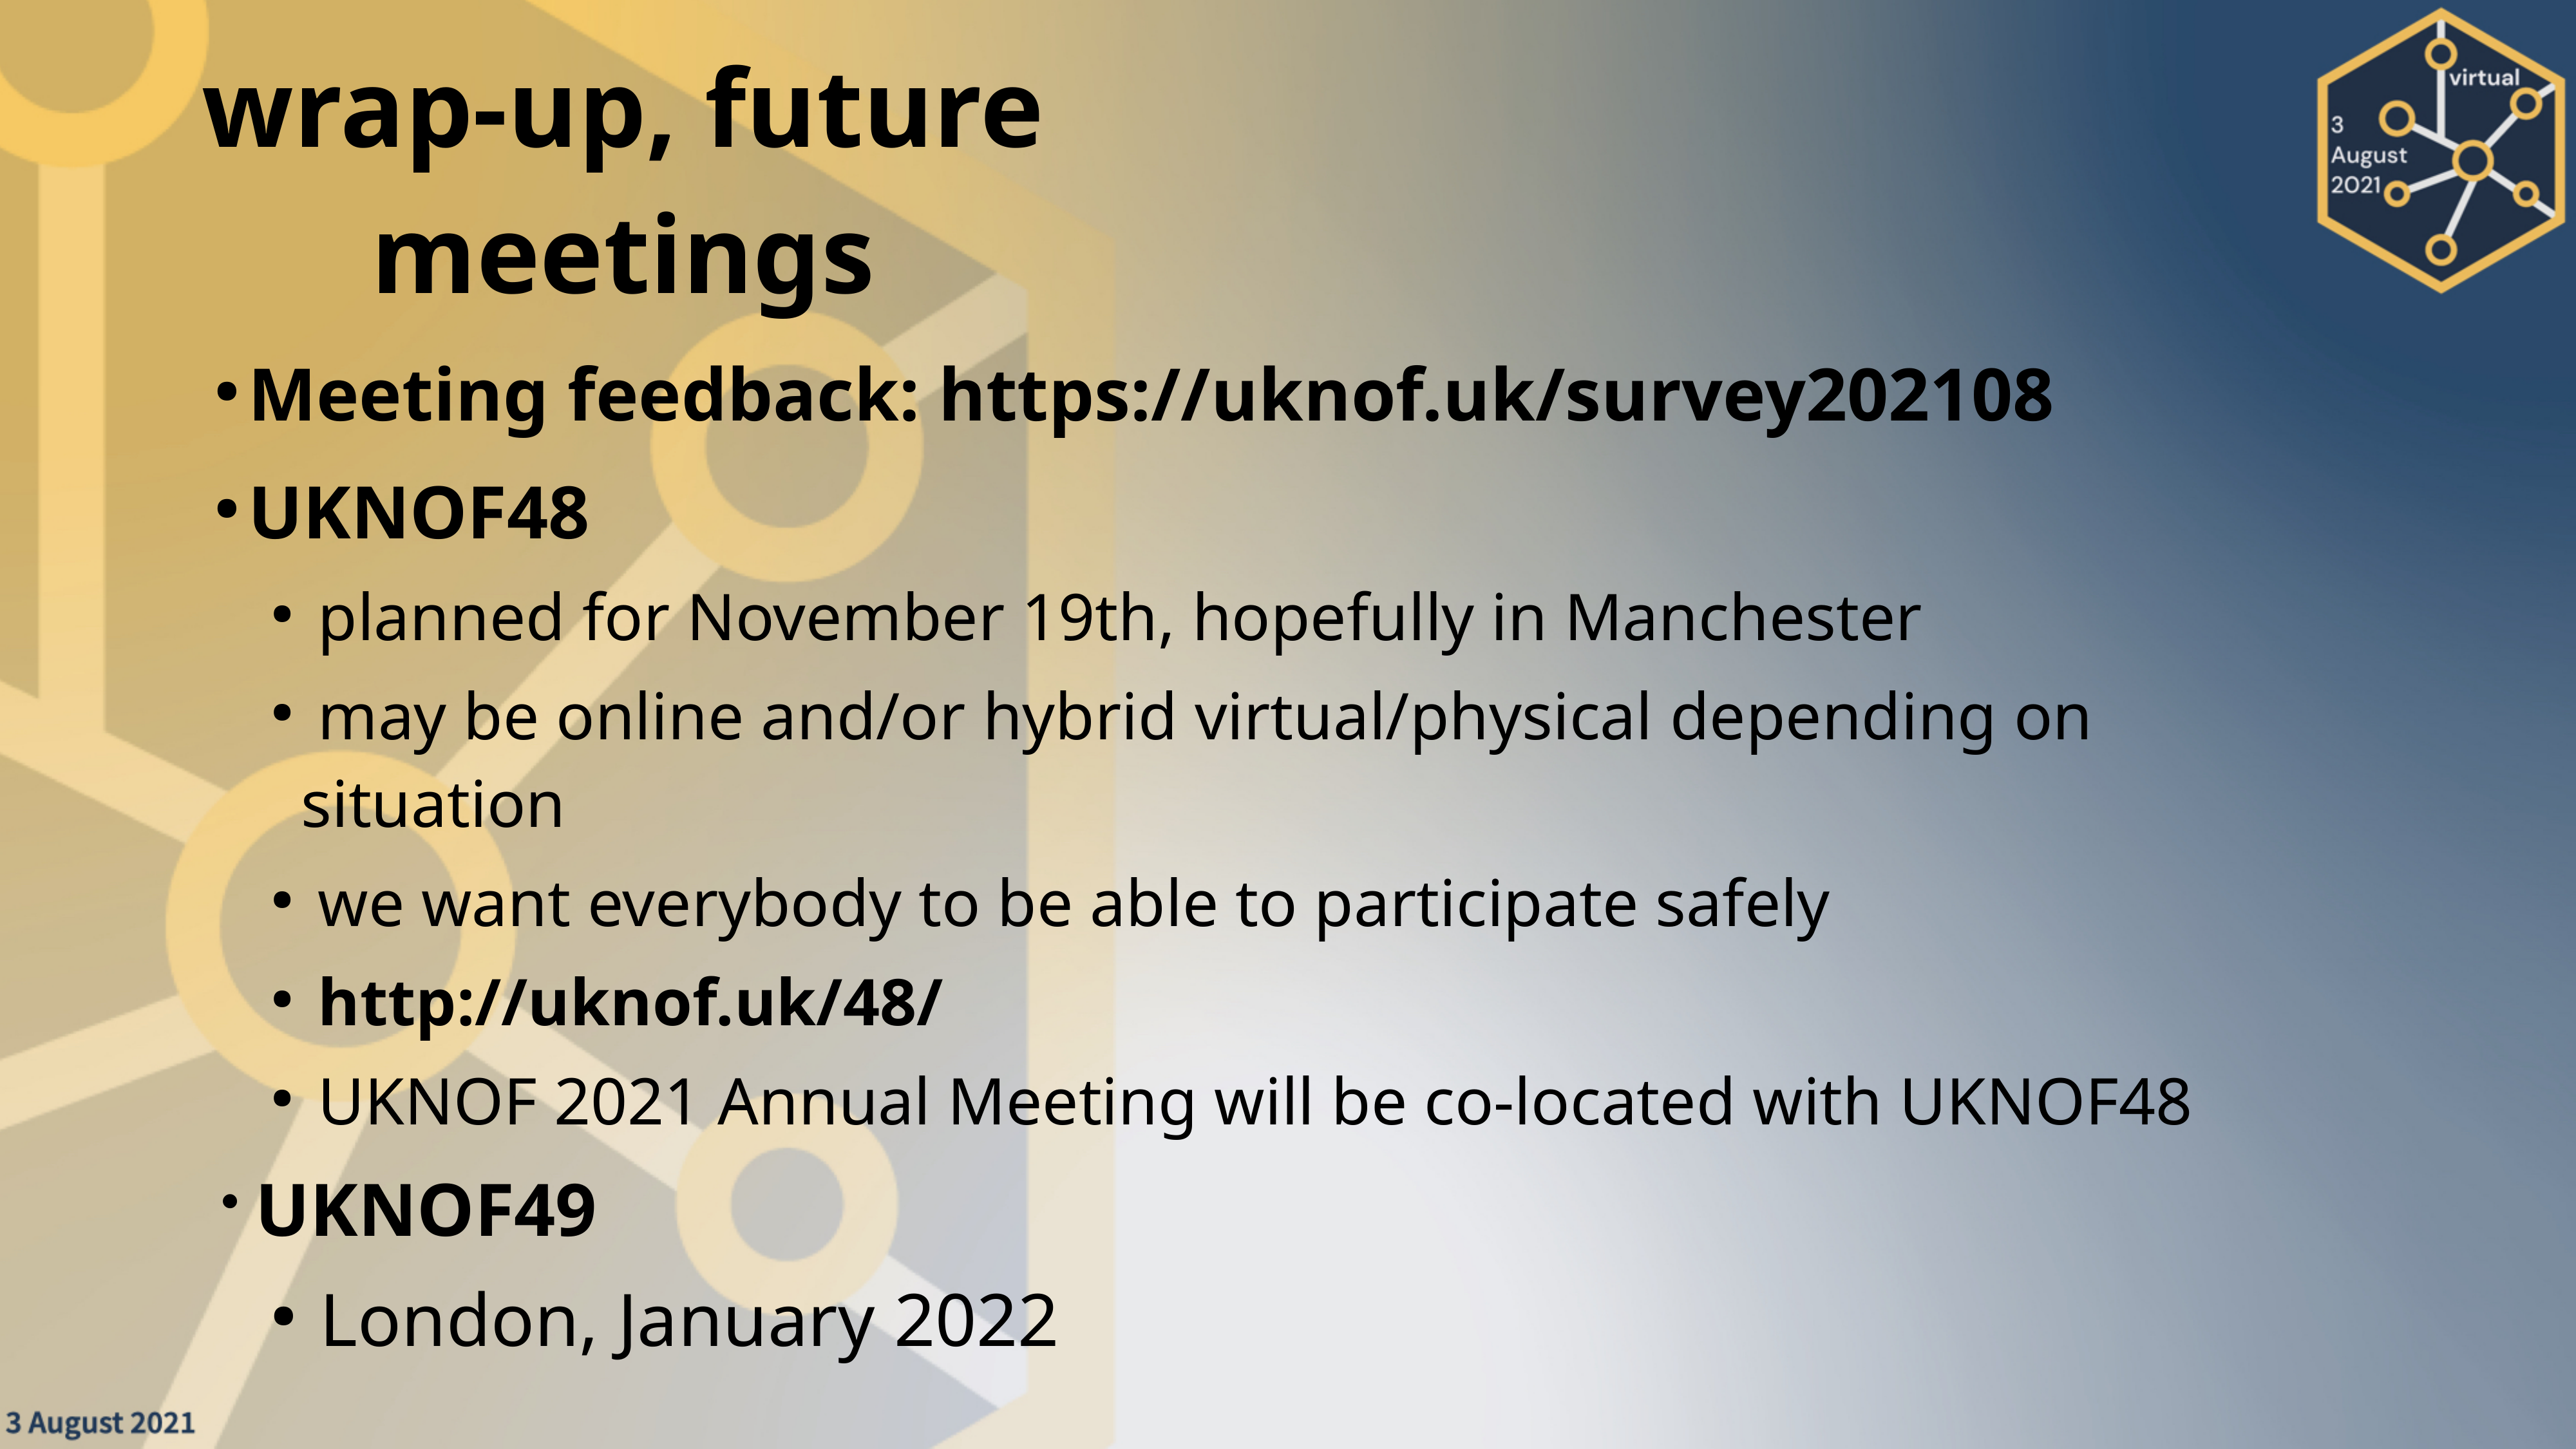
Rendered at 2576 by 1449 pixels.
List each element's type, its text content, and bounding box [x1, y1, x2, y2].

picture [0, 0, 2576, 1449]
title wrap-up, future meetings [0, 57, 1247, 300]
list Meeting feedback: https://uknof.uk/survey202108 UKNOF48 planned for November 19th, hopefully in Manchester may be online and/or hybrid virtual/physical depending on situation we want everybody to be able to participate safely http://uknof.uk/48/ UKNOF 2021 Annual Meeting will be co-located with UKNOF48 UKNOF49 London, January 2022 [164, 225, 2367, 1392]
